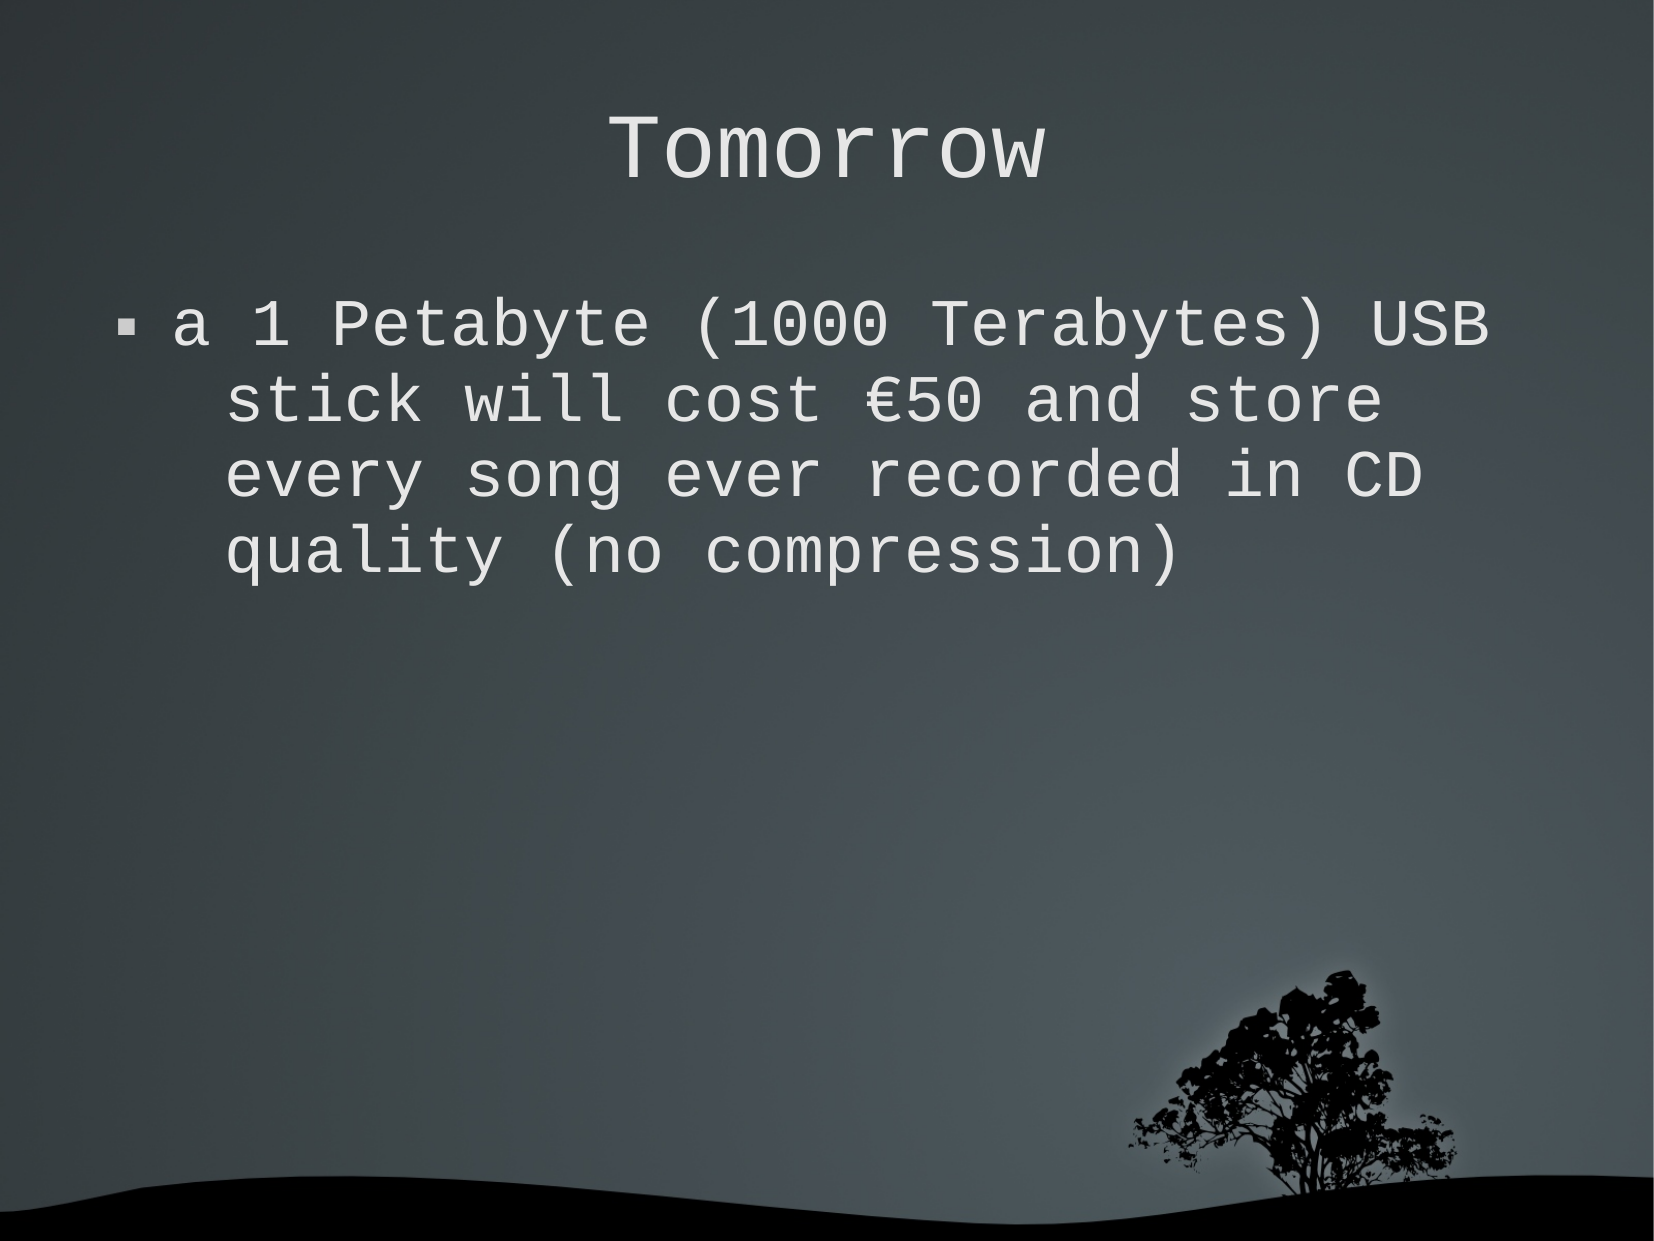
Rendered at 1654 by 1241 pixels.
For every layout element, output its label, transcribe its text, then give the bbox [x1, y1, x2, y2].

list a 1 Petabyte (1000 Terabytes) USB stick will cost €50 and store every song ever recorded in CD quality (no compression) [82, 290, 1571, 1094]
picture [0, 0, 1654, 1241]
title Tomorrow [82, 56, 1571, 250]
